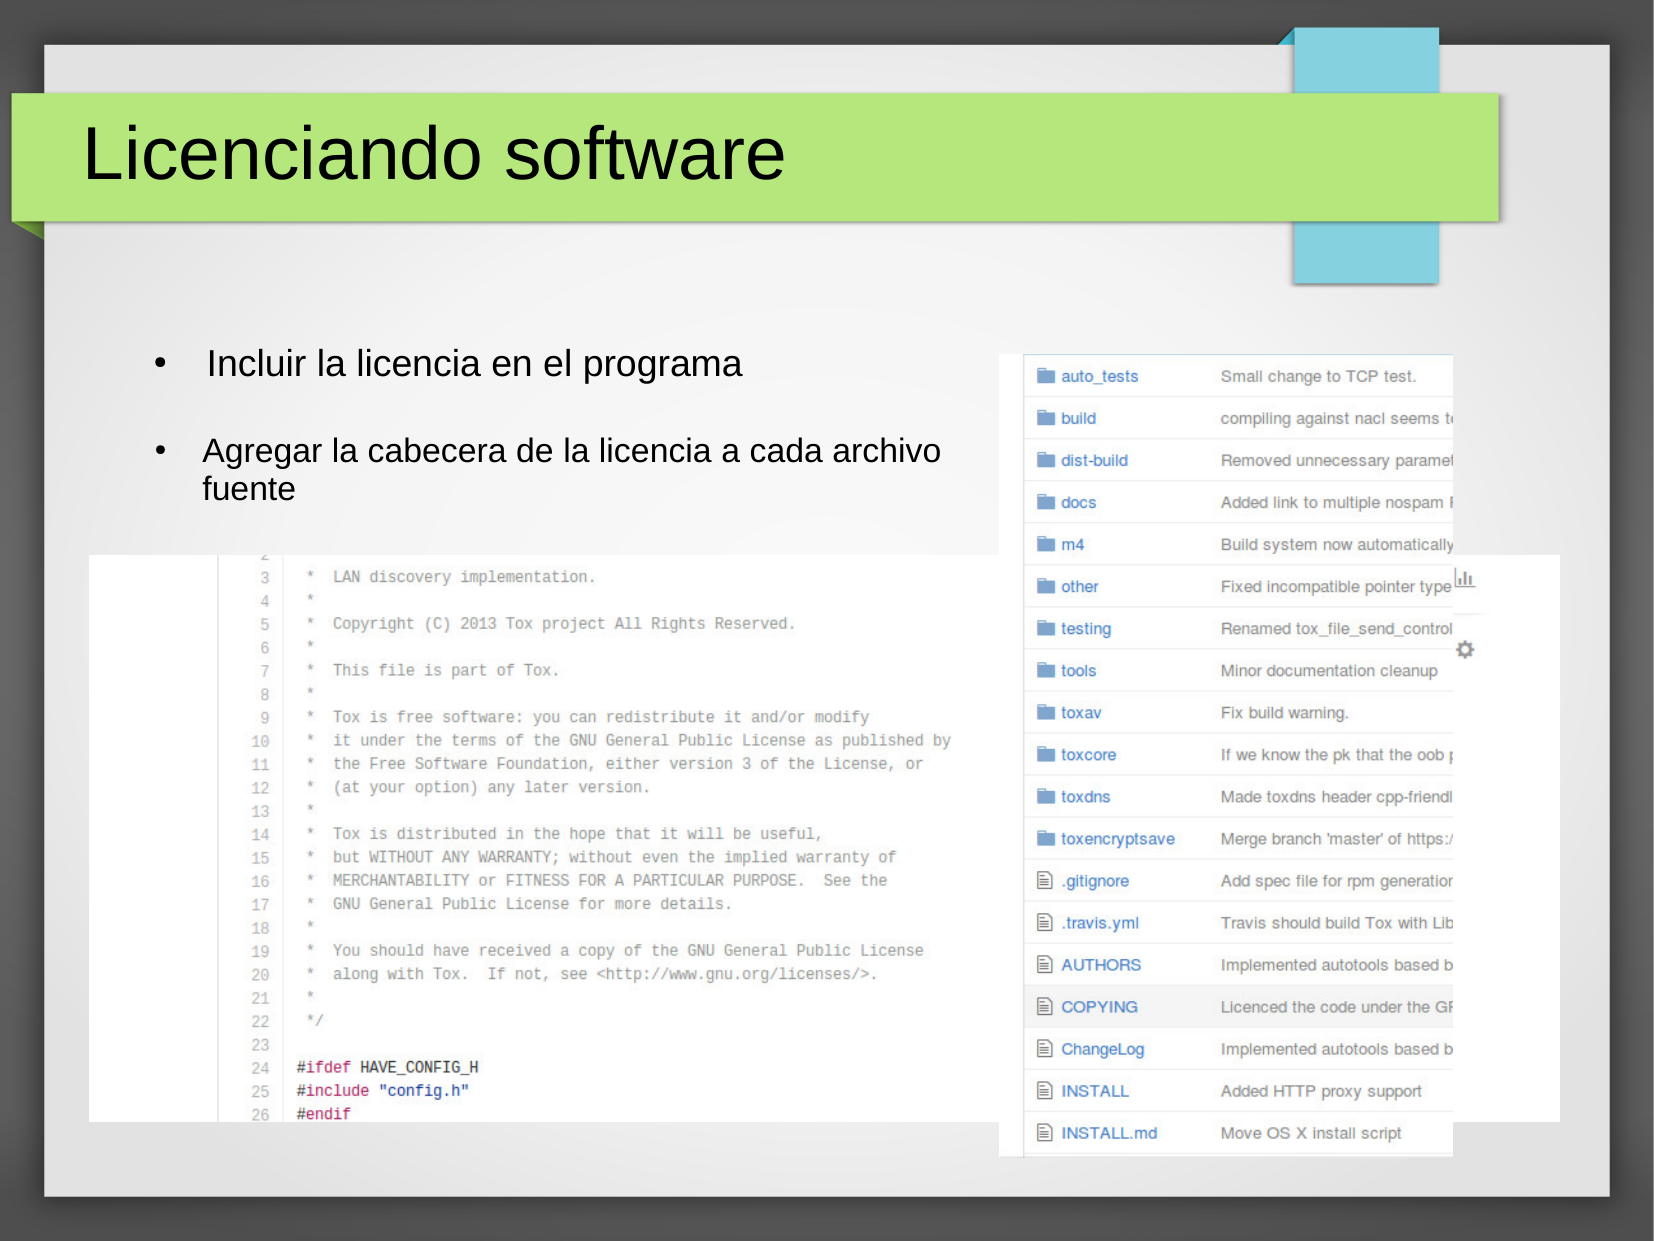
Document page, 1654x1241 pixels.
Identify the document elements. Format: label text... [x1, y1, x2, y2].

title Licenciando software [82, 94, 1264, 213]
text_box Incluir la licencia en el programa [135, 342, 792, 419]
text_box Agregar la cabecera de la licencia a cada archivo fuente [138, 432, 1018, 508]
picture [0, 0, 1654, 1241]
